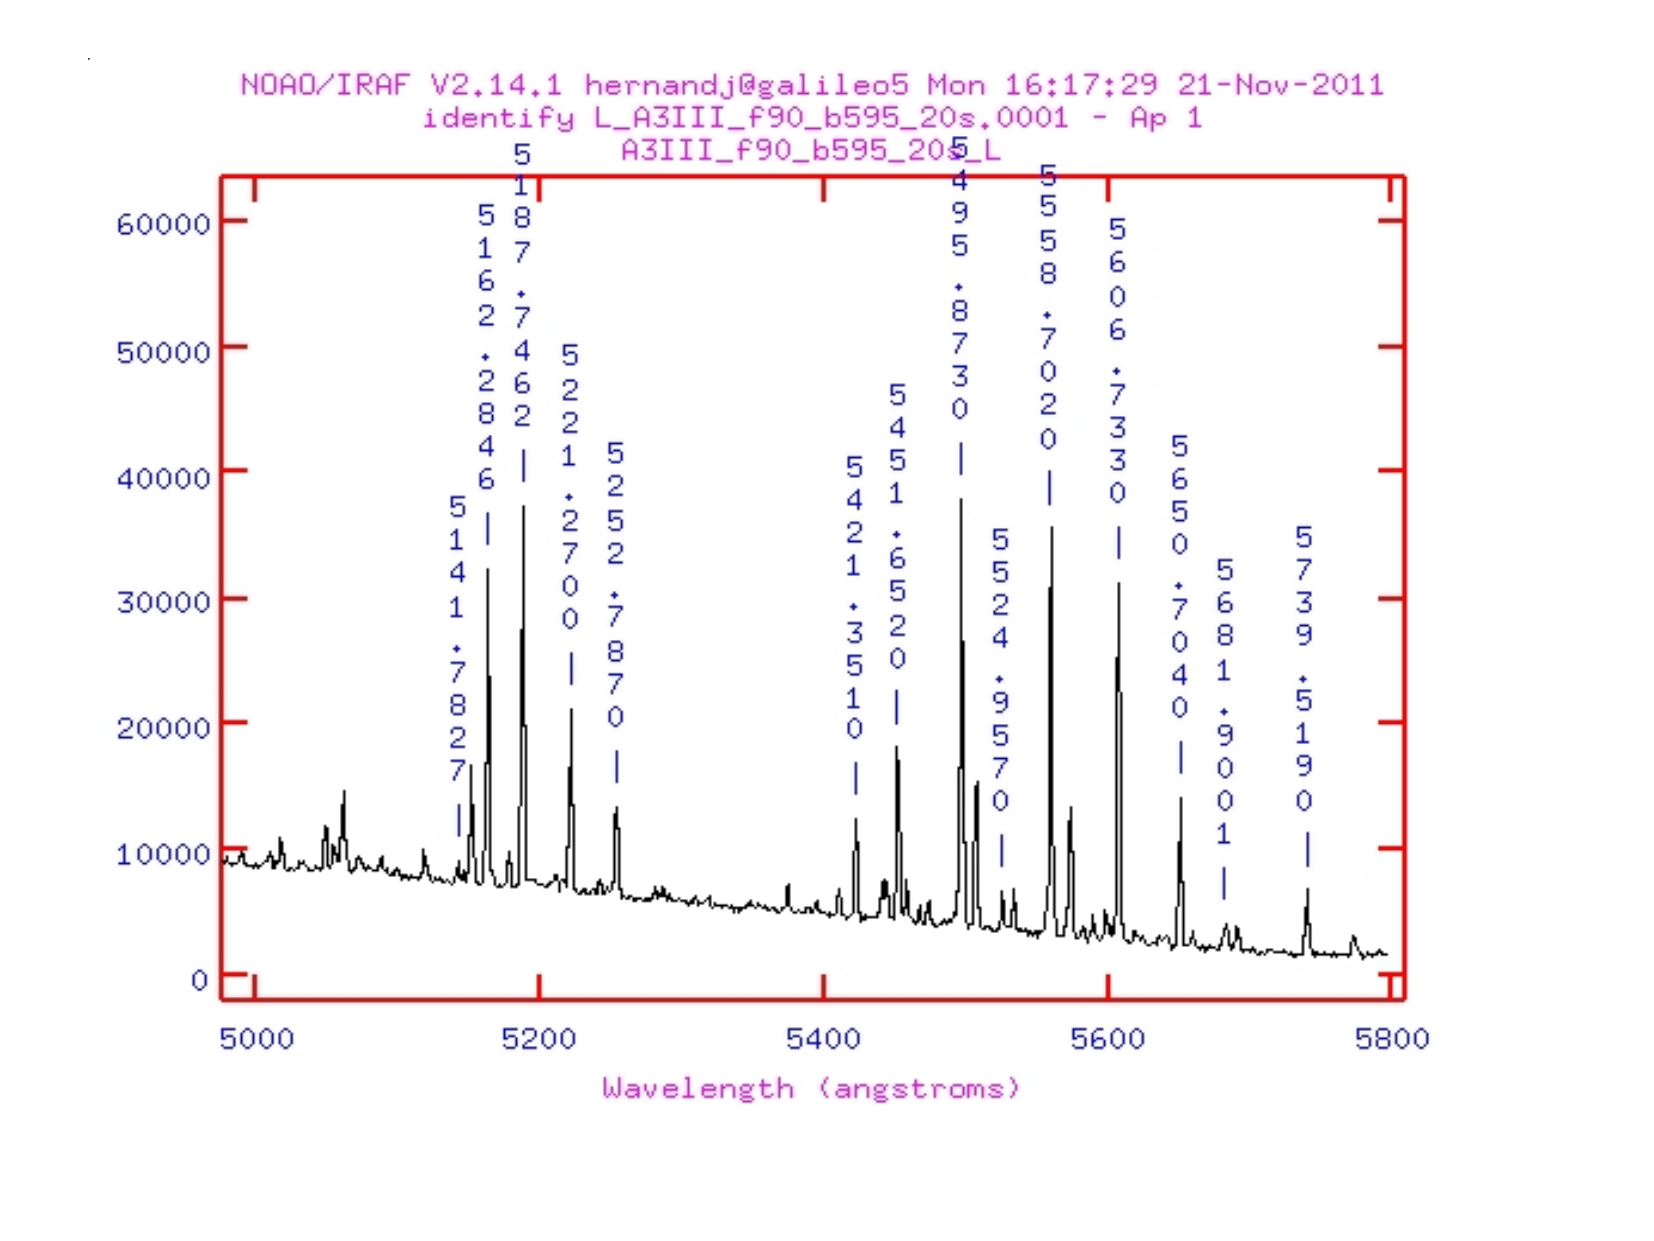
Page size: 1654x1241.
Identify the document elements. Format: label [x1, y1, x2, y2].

picture [88, 59, 1477, 1123]
